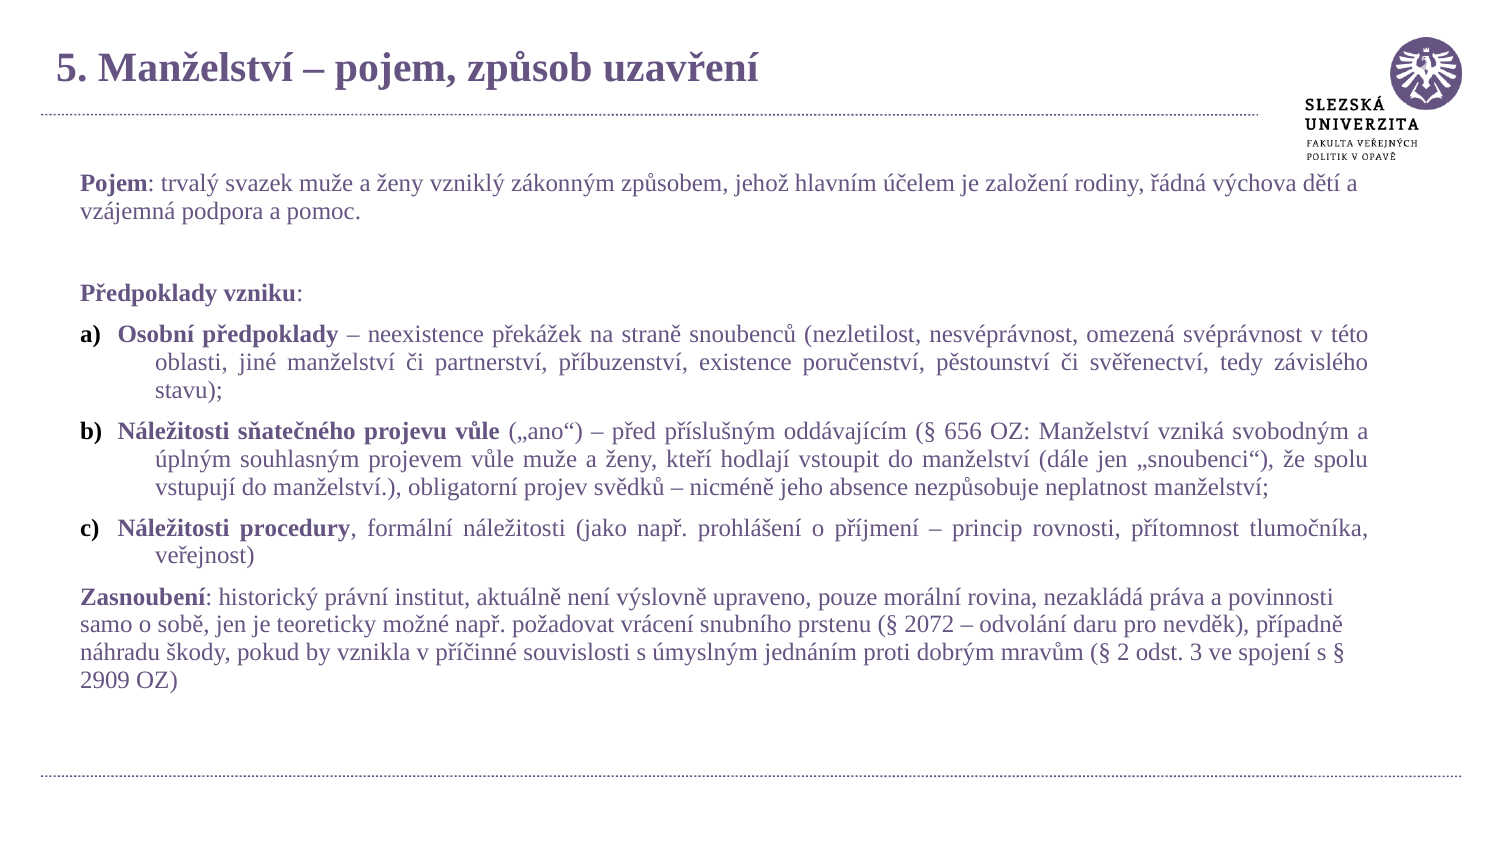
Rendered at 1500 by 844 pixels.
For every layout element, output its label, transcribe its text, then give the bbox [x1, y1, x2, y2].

text_box Pojem: trvalý svazek muže a ženy vzniklý zákonným způsobem, jehož hlavním účelem je založení rodiny, řádná výchova dětí a vzájemná podpora a pomoc. Předpoklady vzniku: Osobní předpoklady – neexistence překážek na straně snoubenců (nezletilost, nesvéprávnost, omezená svéprávnost v této oblasti, jiné manželství či partnerství, příbuzenství, existence poručenství, pěstounství či svěřenectví, tedy závislého stavu); Náležitosti sňatečného projevu vůle („ano“) – před příslušným oddávajícím (§ 656 OZ: Manželství vzniká svobodným a úplným souhlasným projevem vůle muže a ženy, kteří hodlají vstoupit do manželství (dále jen „snoubenci“), že spolu vstupují do manželství.), obligatorní projev svědků – nicméně jeho absence nezpůsobuje neplatnost manželství; Náležitosti procedury, formální náležitosti (jako např. prohlášení o příjmení – princip rovnosti, přítomnost tlumočníka, veřejnost) Zasnoubení: historický právní institut, aktuálně není výslovně upraveno, pouze morální rovina, nezakládá práva a povinnosti samo o sobě, jen je teoreticky možné např. požadovat vrácení snubního prstenu (§ 2072 – odvolání daru pro nevděk), případně náhradu škody, pokud by vznikla v příčinné souvislosti s úmyslným jednáním proti dobrým mravům (§ 2 odst. 3 ve spojení s § 2909 OZ) [64, 161, 1385, 784]
title 5. Manželství – pojem, způsob uzavření [41, 32, 1220, 116]
